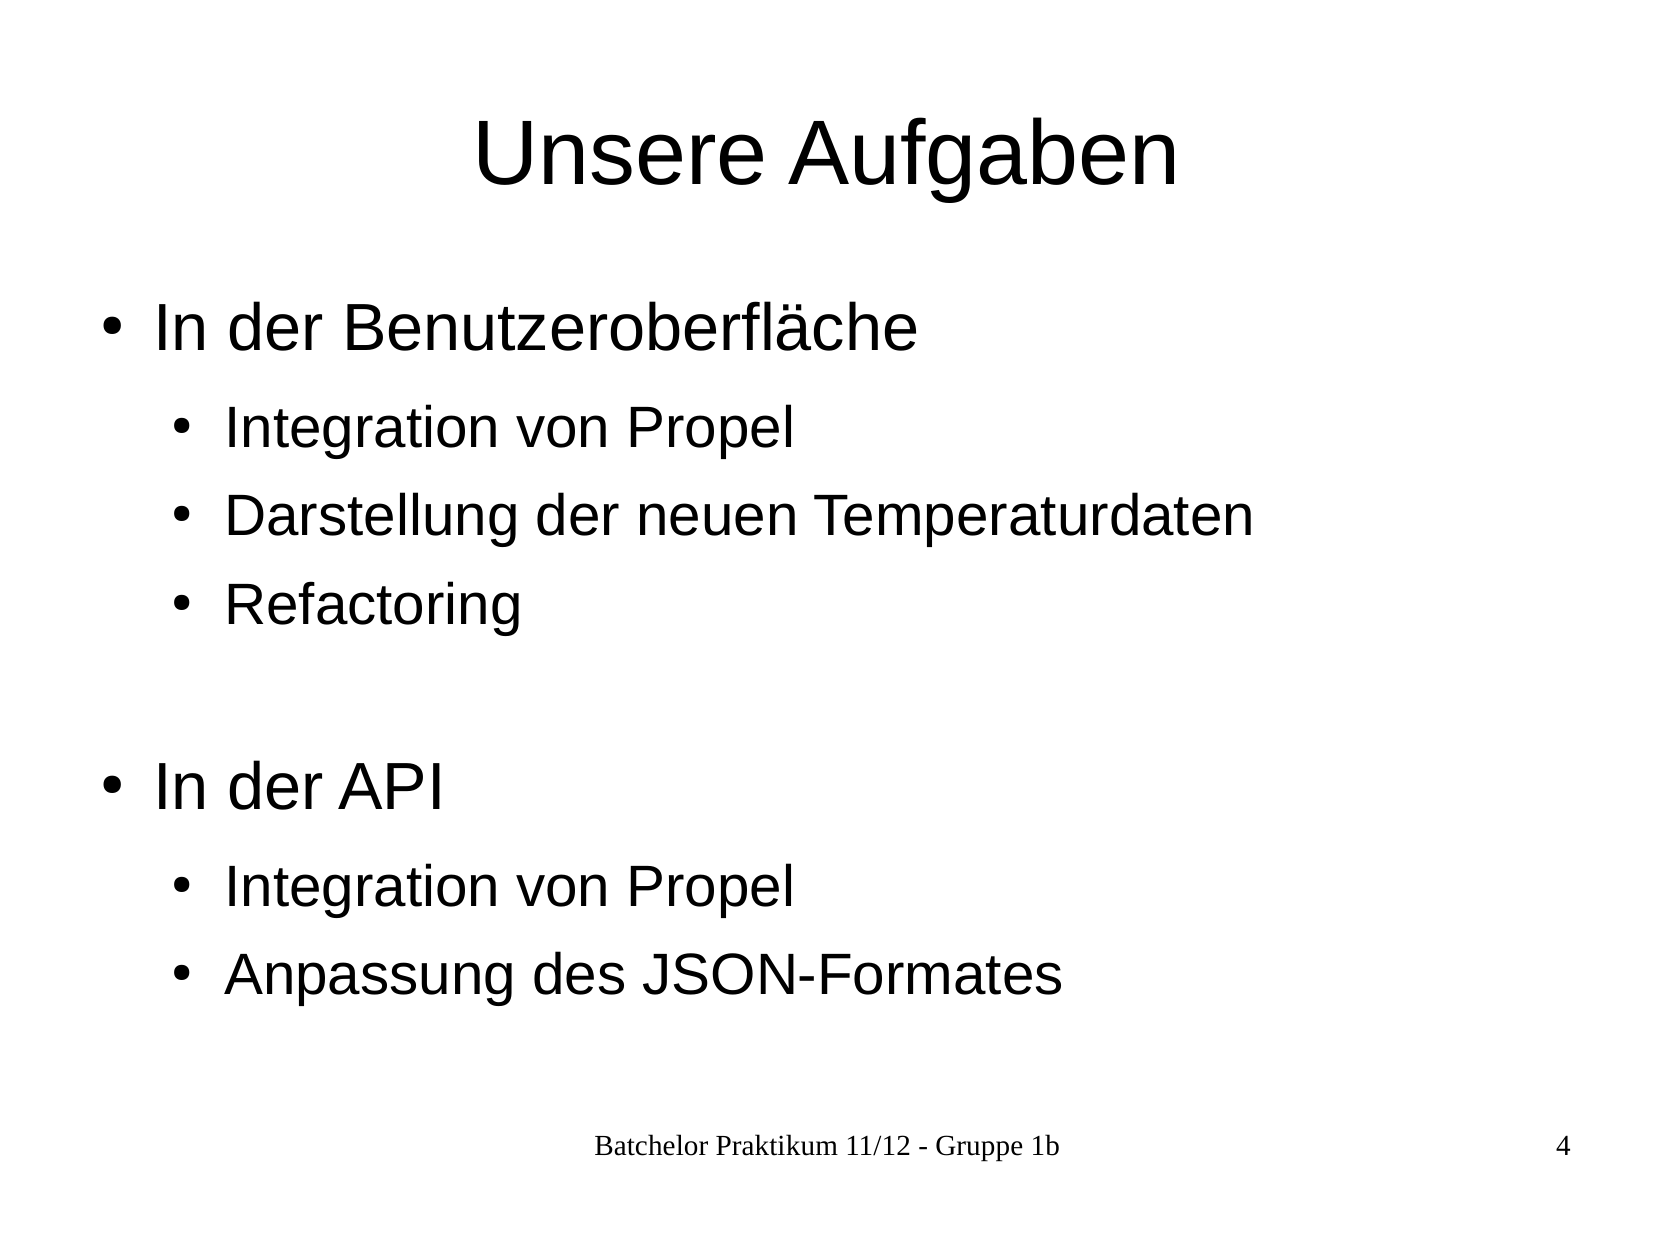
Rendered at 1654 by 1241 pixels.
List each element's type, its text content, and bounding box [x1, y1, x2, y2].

title Unsere Aufgaben [82, 56, 1571, 250]
list In der Benutzeroberfläche Integration von Propel Darstellung der neuen Temperaturdaten Refactoring In der API Integration von Propel Anpassung des JSON-Formates [82, 290, 1571, 1094]
